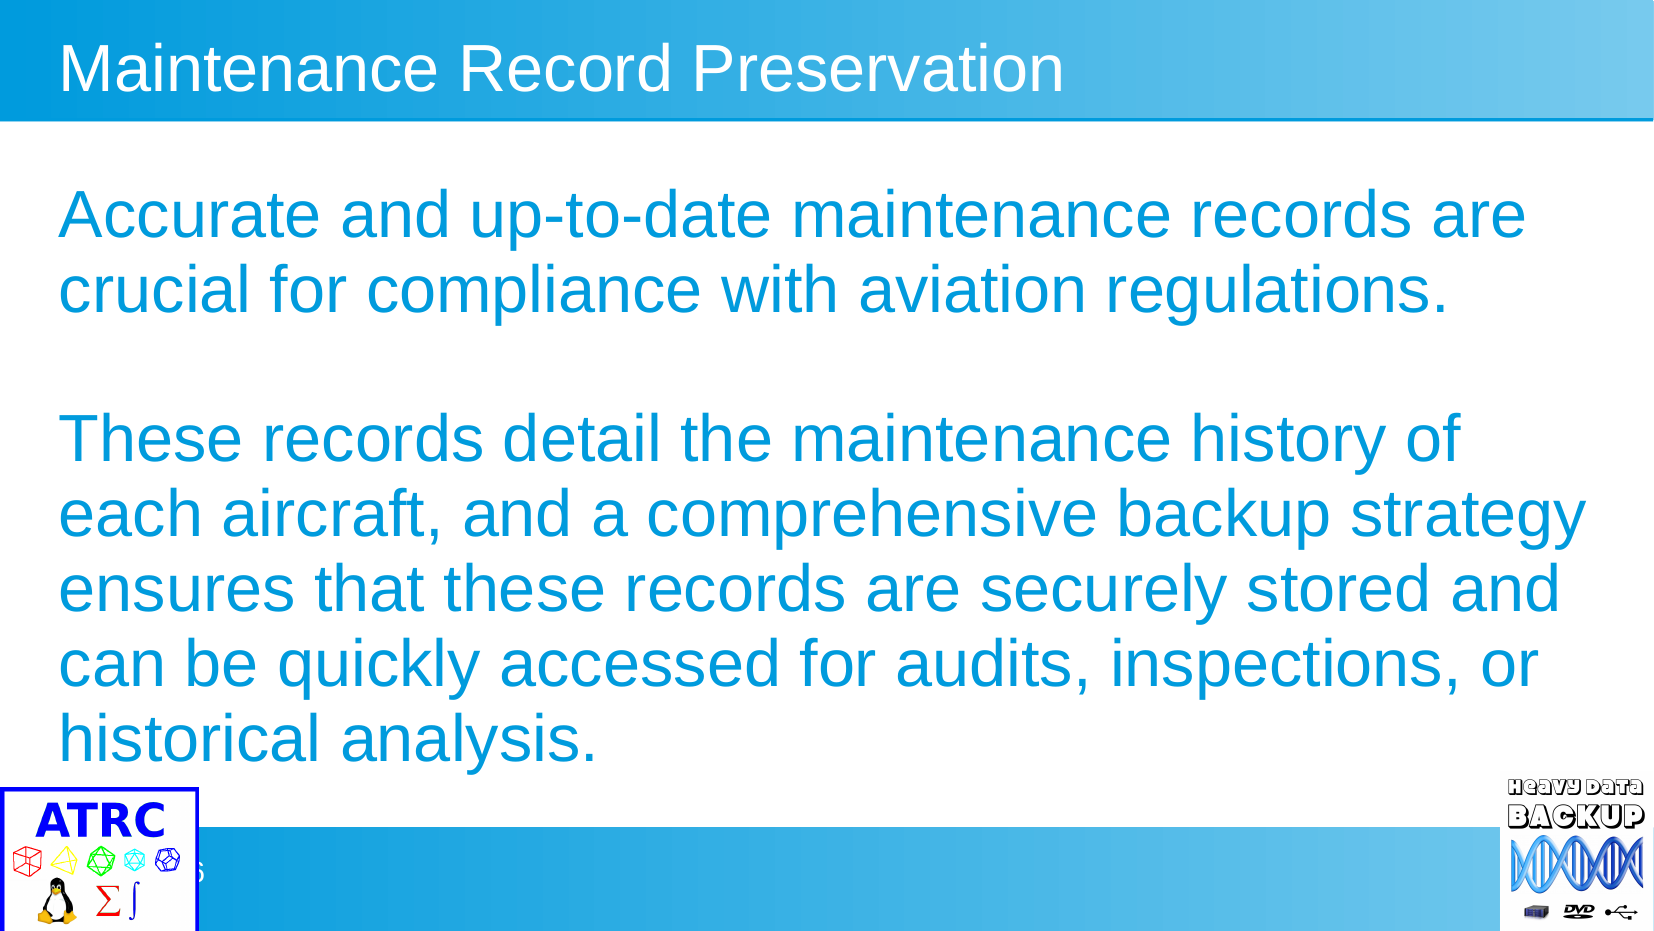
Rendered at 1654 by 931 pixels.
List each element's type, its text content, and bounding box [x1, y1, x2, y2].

picture [0, 787, 199, 931]
title Maintenance Record Preservation [59, 29, 1595, 108]
list Accurate and up-to-date maintenance records are crucial for compliance with aviation regulations. These records detail the maintenance history of each aircraft, and a comprehensive backup strategy ensures that these records are securely stored and can be quickly accessed for audits, inspections, or historical analysis. [59, 177, 1595, 768]
picture [1500, 771, 1654, 931]
